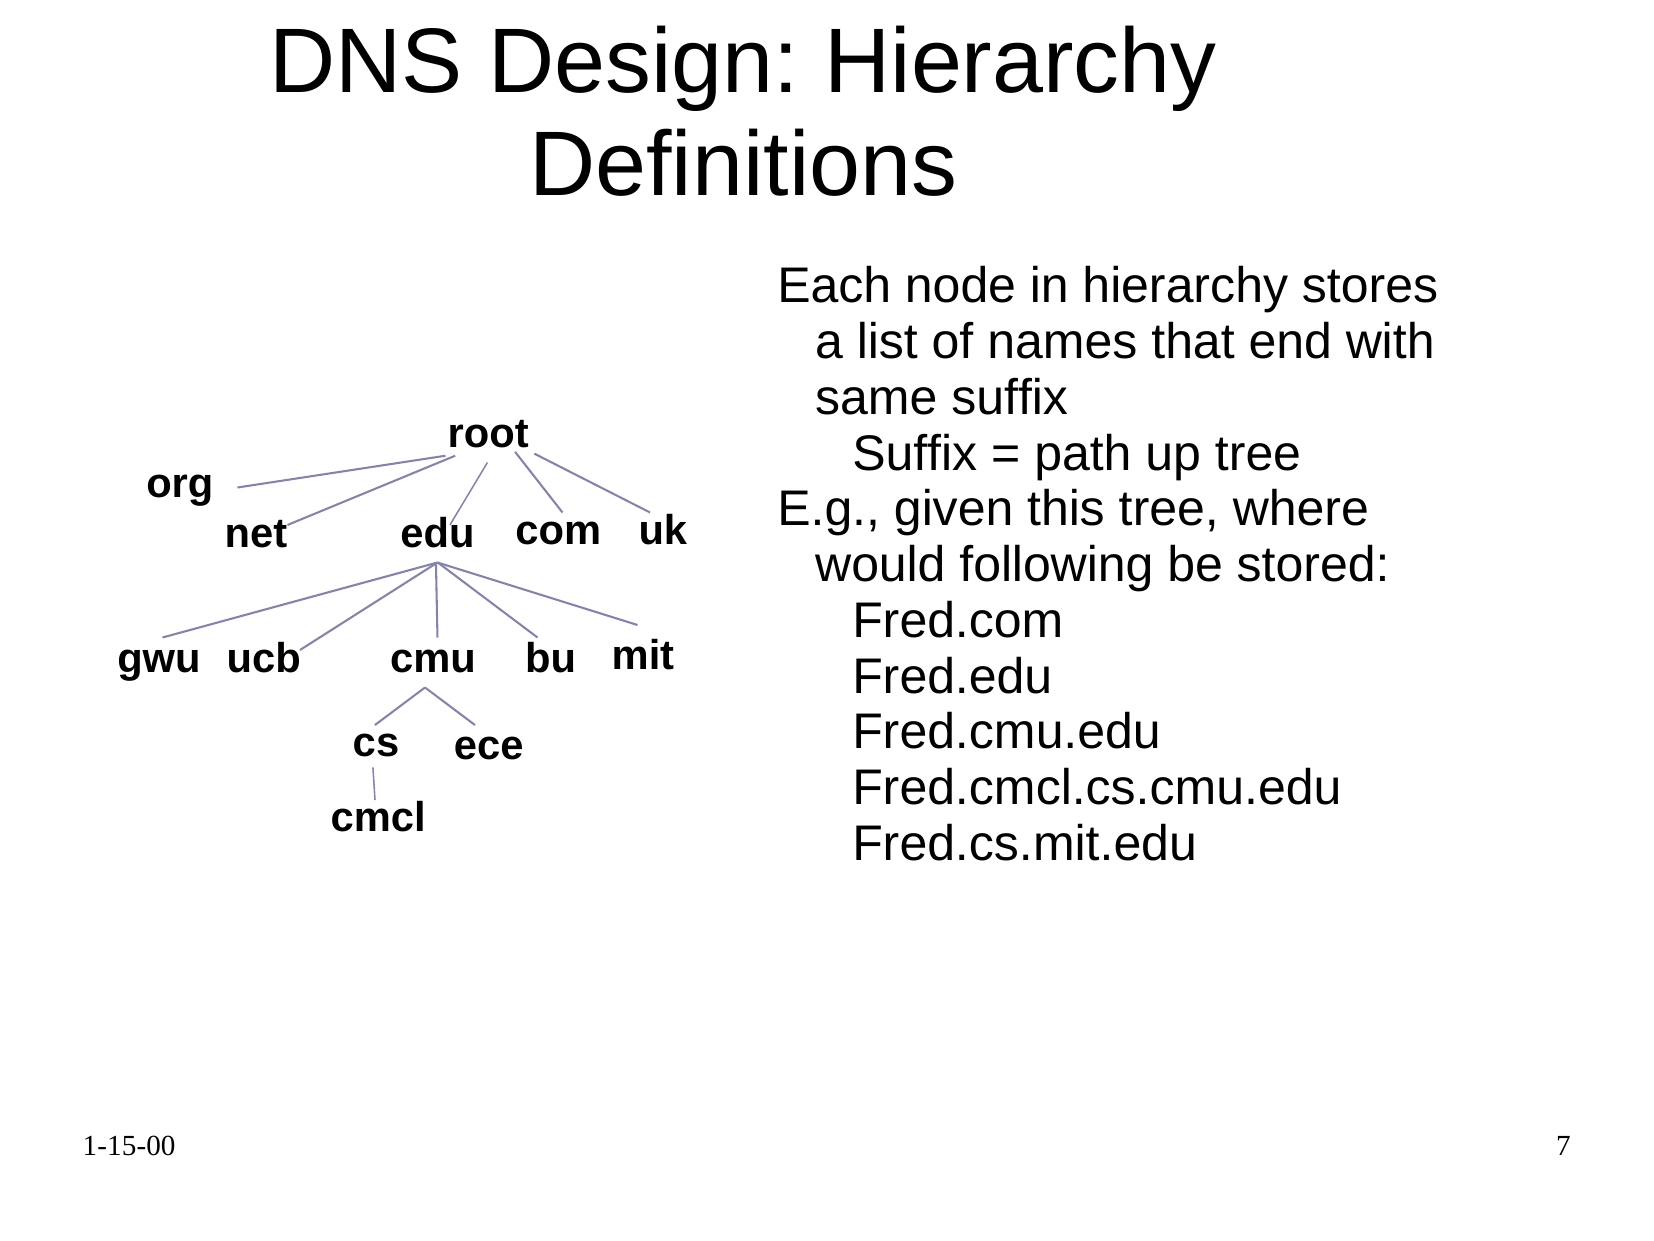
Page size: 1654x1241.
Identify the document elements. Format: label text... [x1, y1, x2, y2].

text_box net [209, 501, 303, 564]
text_box cs [337, 710, 415, 773]
text_box edu [385, 501, 490, 564]
text_box com [500, 499, 616, 561]
text_box cmcl [315, 786, 441, 849]
text_box org [131, 451, 229, 514]
text_box gwu [102, 626, 211, 689]
text_box mit [596, 624, 689, 686]
text_box ucb [211, 626, 316, 689]
text_box uk [623, 499, 703, 561]
text_box root [432, 401, 544, 464]
text_box bu [510, 626, 592, 689]
title DNS Design: Hierarchy Definitions [49, 0, 1438, 231]
text_box ece [439, 714, 539, 777]
text_box Each node in hierarchy stores a list of names that end with same suffix Suffix = path up tree E.g., given this tree, where would following be stored: Fred.com Fred.edu Fred.cmu.edu Fred.cmcl.cs.cmu.edu Fred.cs.mit.edu [762, 249, 1463, 879]
text_box cmu [375, 626, 491, 689]
